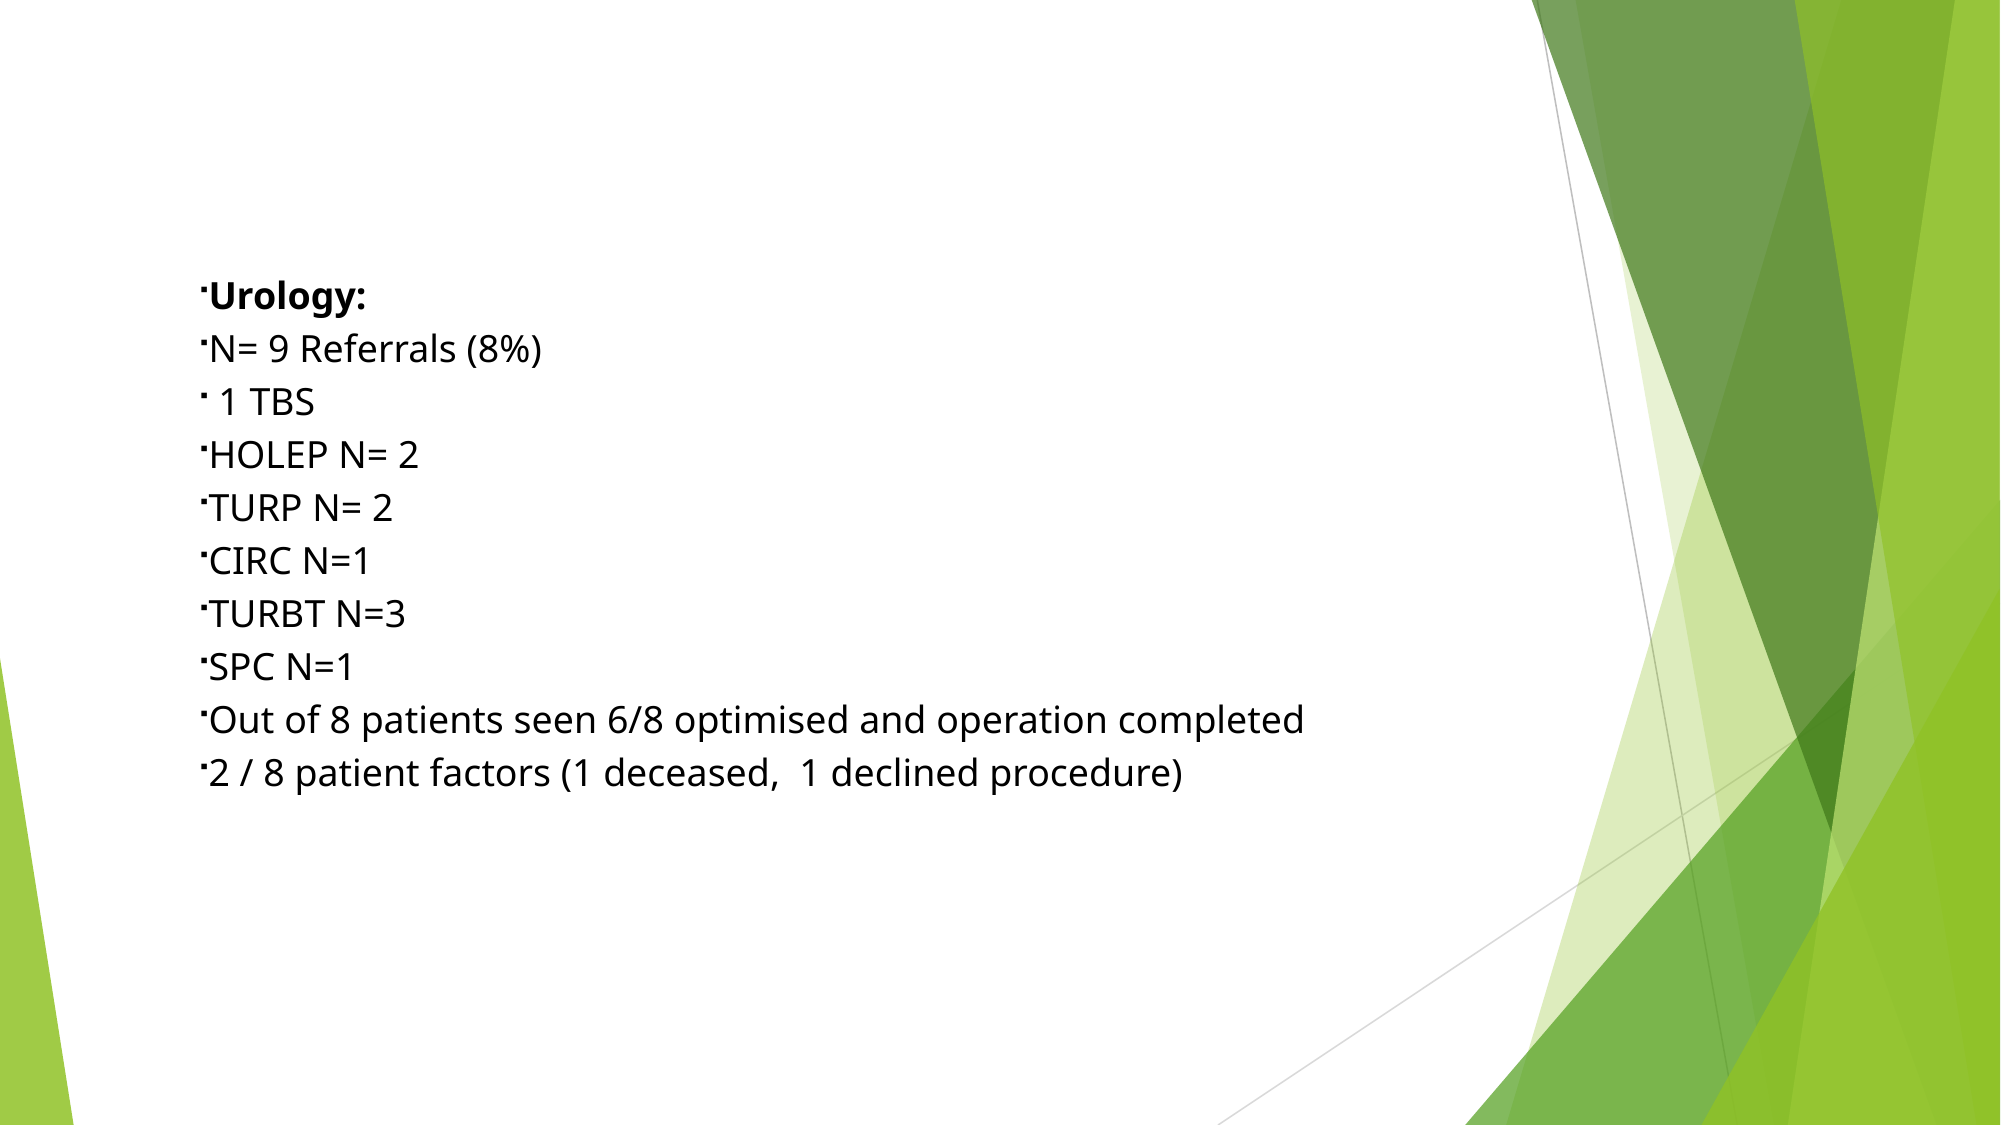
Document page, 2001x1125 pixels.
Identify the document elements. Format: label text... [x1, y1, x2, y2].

text_box Urology: N= 9 Referrals (8%) 1 TBS HOLEP N= 2 TURP N= 2 CIRC N=1 TURBT N=3 SPC N=1 Out of 8 patients seen 6/8 optimised and operation completed 2 / 8 patient factors (1 deceased, 1 declined procedure) [180, 269, 1423, 915]
